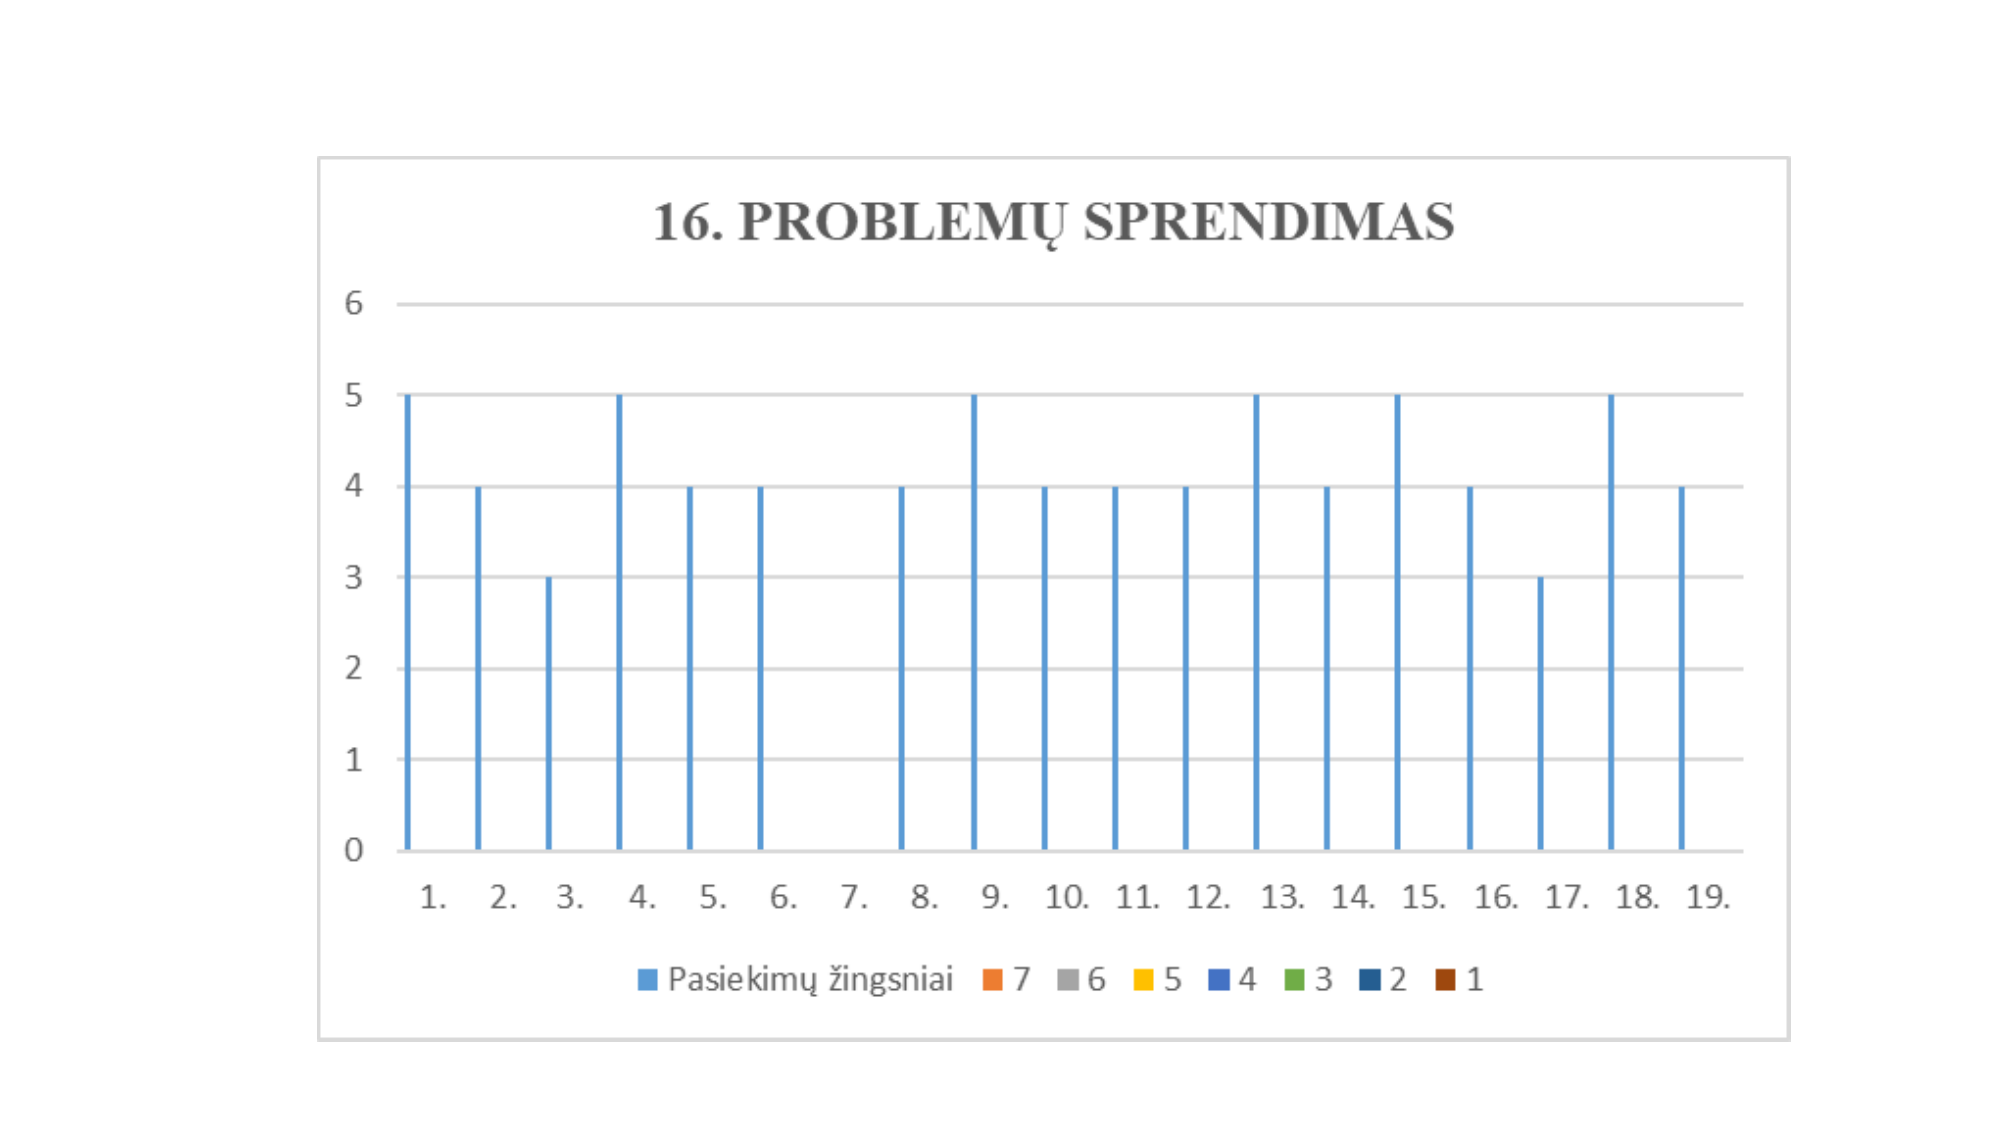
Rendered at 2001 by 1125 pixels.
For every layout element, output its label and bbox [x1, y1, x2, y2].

picture [317, 156, 1791, 1042]
